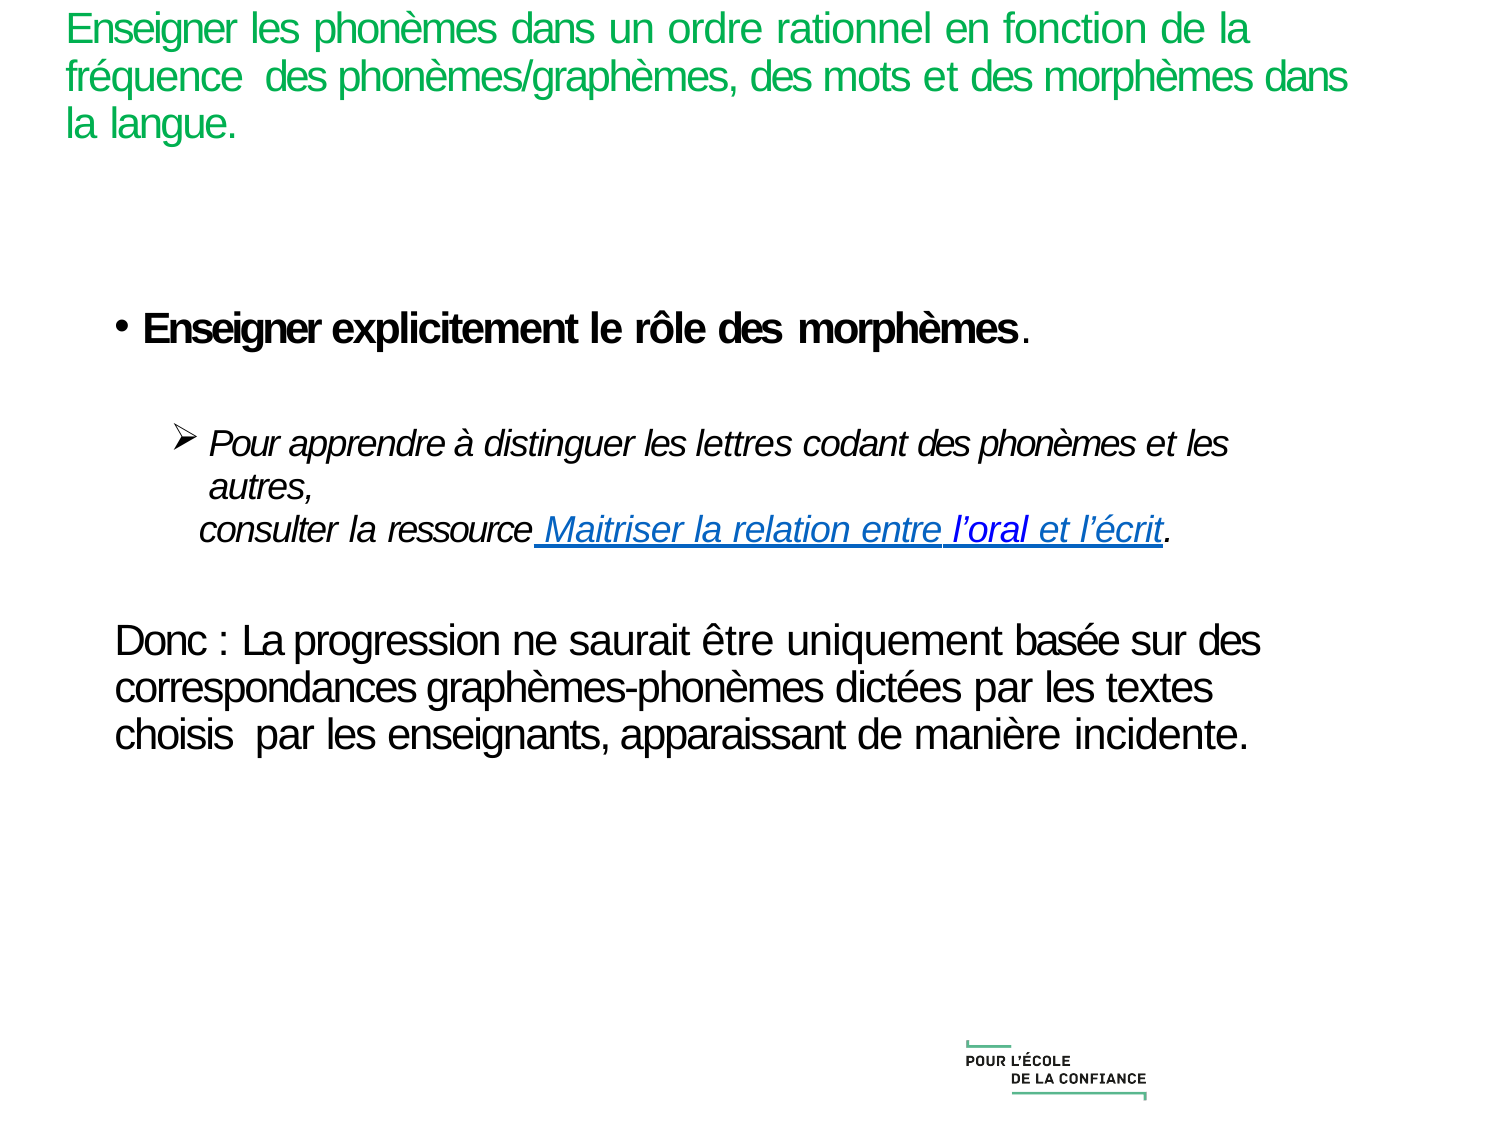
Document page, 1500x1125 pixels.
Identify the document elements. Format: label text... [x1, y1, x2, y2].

picture [952, 1026, 1160, 1113]
title Enseigner les phonèmes dans un ordre rationnel en fonction de la fréquence des phonèmes/graphèmes, des mots et des morphèmes dans la langue. [63, 0, 1387, 171]
text_box Enseigner explicitement le rôle des morphèmes. Pour apprendre à distinguer les lettres codant des phonèmes et les autres, consulter la ressource Maitriser la relation entre l’oral et l’écrit. Donc : La progression ne saurait être uniquement basée sur des correspondances graphèmes-phonèmes dictées par les textes choisis par les enseignants, apparaissant de manière incidente. [112, 297, 1338, 759]
